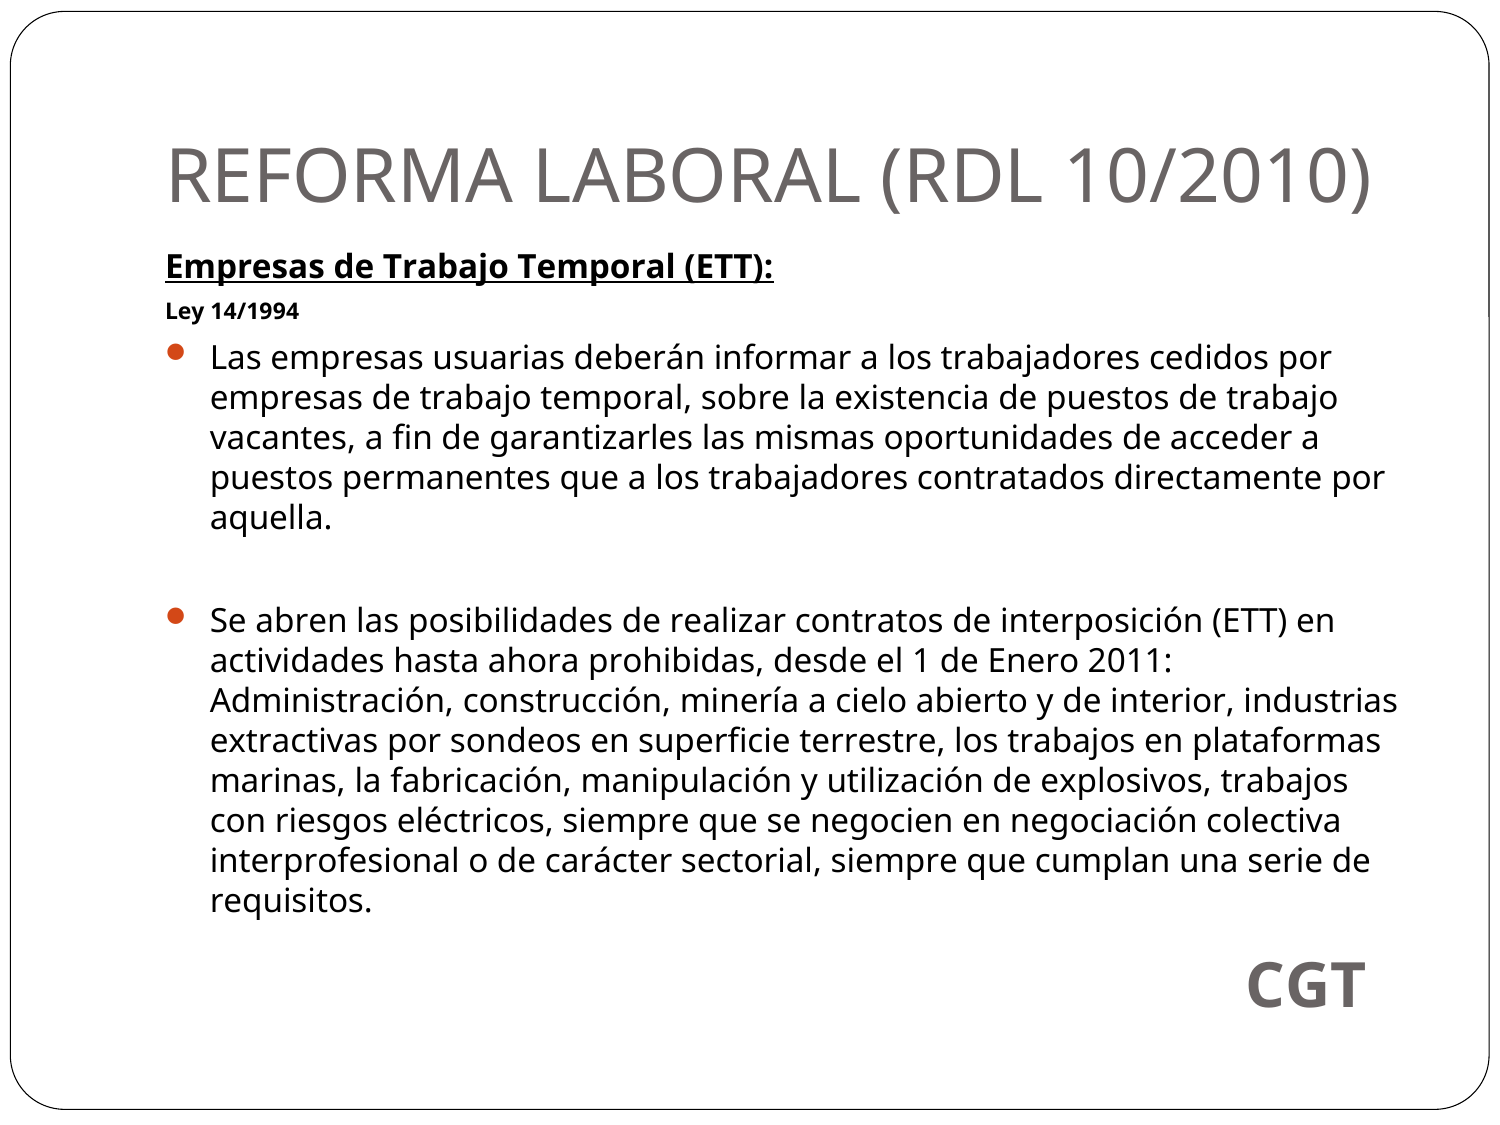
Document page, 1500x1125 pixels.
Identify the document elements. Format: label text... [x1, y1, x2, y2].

list Empresas de Trabajo Temporal (ETT): Ley 14/1994 Las empresas usuarias deberán informar a los trabajadores cedidos por empresas de trabajo temporal, sobre la existencia de puestos de trabajo vacantes, a fin de garantizarles las mismas oportunidades de acceder a puestos permanentes que a los trabajadores contratados directamente por aquella. Se abren las posibilidades de realizar contratos de interposición (ETT) en actividades hasta ahora prohibidas, desde el 1 de Enero 2011: Administración, construcción, minería a cielo abierto y de interior, industrias extractivas por sondeos en superficie terrestre, los trabajos en plataformas marinas, la fabricación, manipulación y utilización de explosivos, trabajos con riesgos eléctricos, siempre que se negocien en negociación colectiva interprofesional o de carácter sectorial, siempre que cumplan una serie de requisitos. [150, 237, 1426, 988]
title REFORMA LABORAL (RDL 10/2010) [150, 29, 1426, 233]
text_box CGT [1230, 937, 1500, 1028]
